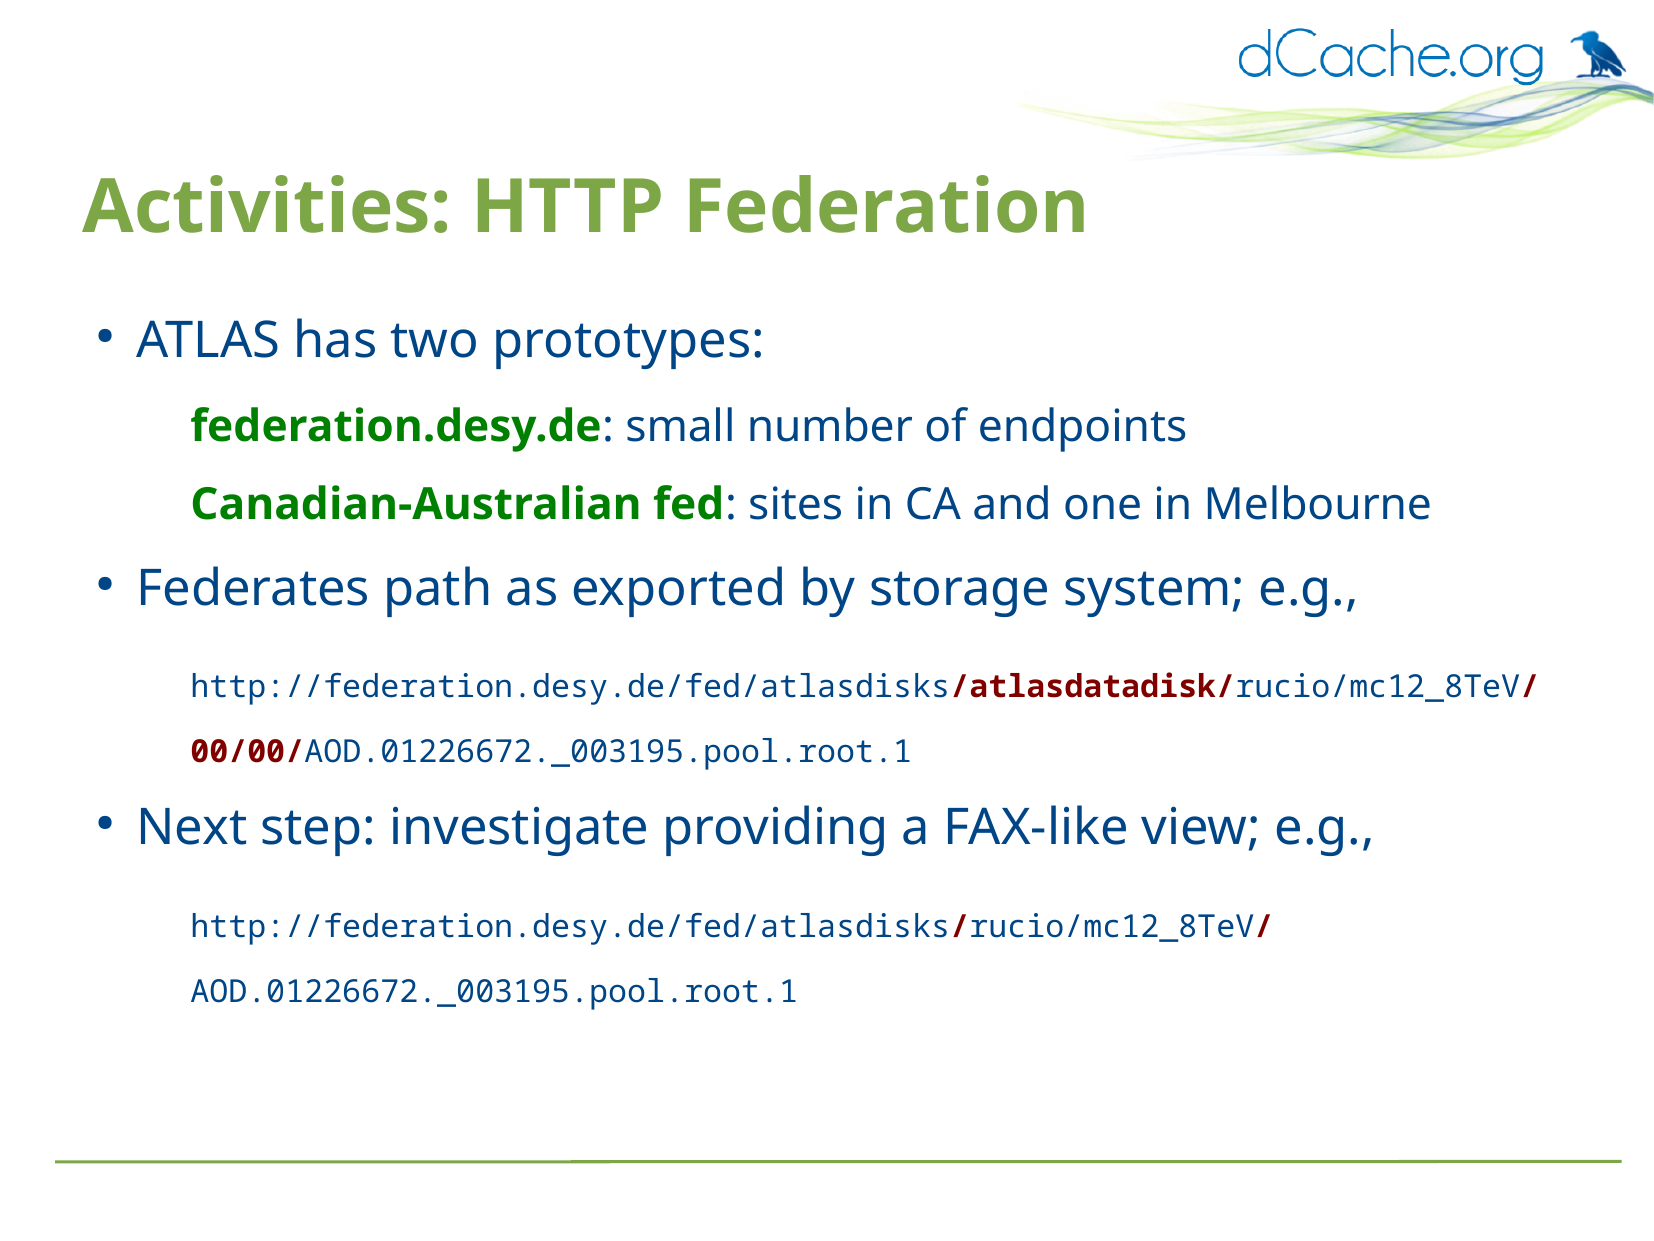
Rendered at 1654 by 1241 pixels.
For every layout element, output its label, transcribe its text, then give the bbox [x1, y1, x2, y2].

title Activities: HTTP Federation [82, 155, 1605, 252]
list ATLAS has two prototypes: federation.desy.de: small number of endpoints Canadian-Australian fed: sites in CA and one in Melbourne Federates path as exported by storage system; e.g., http://federation.desy.de/fed/atlasdisks/atlasdatadisk/rucio/mc12_8TeV/00/00/AOD.01226672._003195.pool.root.1 Next step: investigate providing a FAX-like view; e.g., http://federation.desy.de/fed/atlasdisks/rucio/mc12_8TeV/AOD.01226672._003195.pool.root.1 [82, 302, 1571, 1023]
picture [956, 16, 1654, 169]
